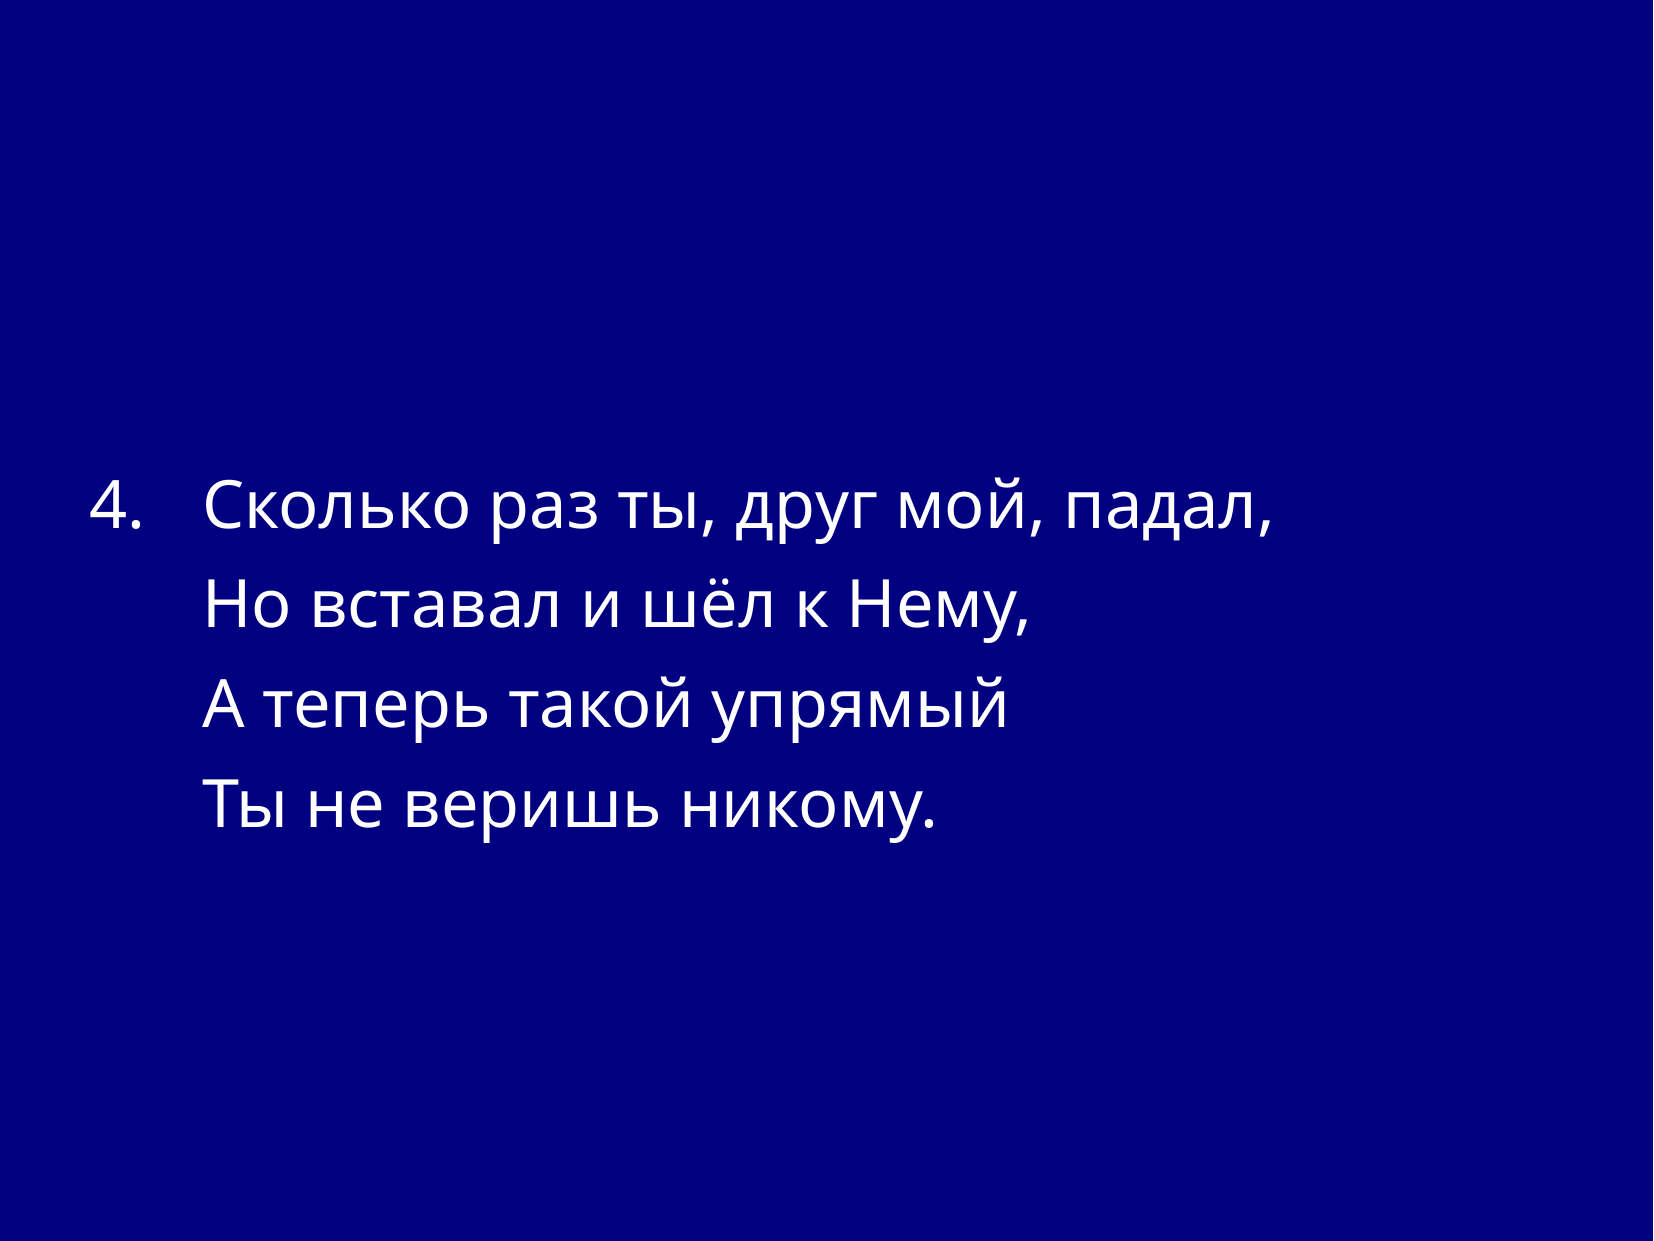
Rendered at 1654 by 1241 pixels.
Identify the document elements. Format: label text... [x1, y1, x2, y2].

text_box 4. Сколько раз ты, друг мой, падал, Но вставал и шёл к Нему, А теперь такой упрямый Ты не веришь никому. [75, 150, 1576, 1163]
